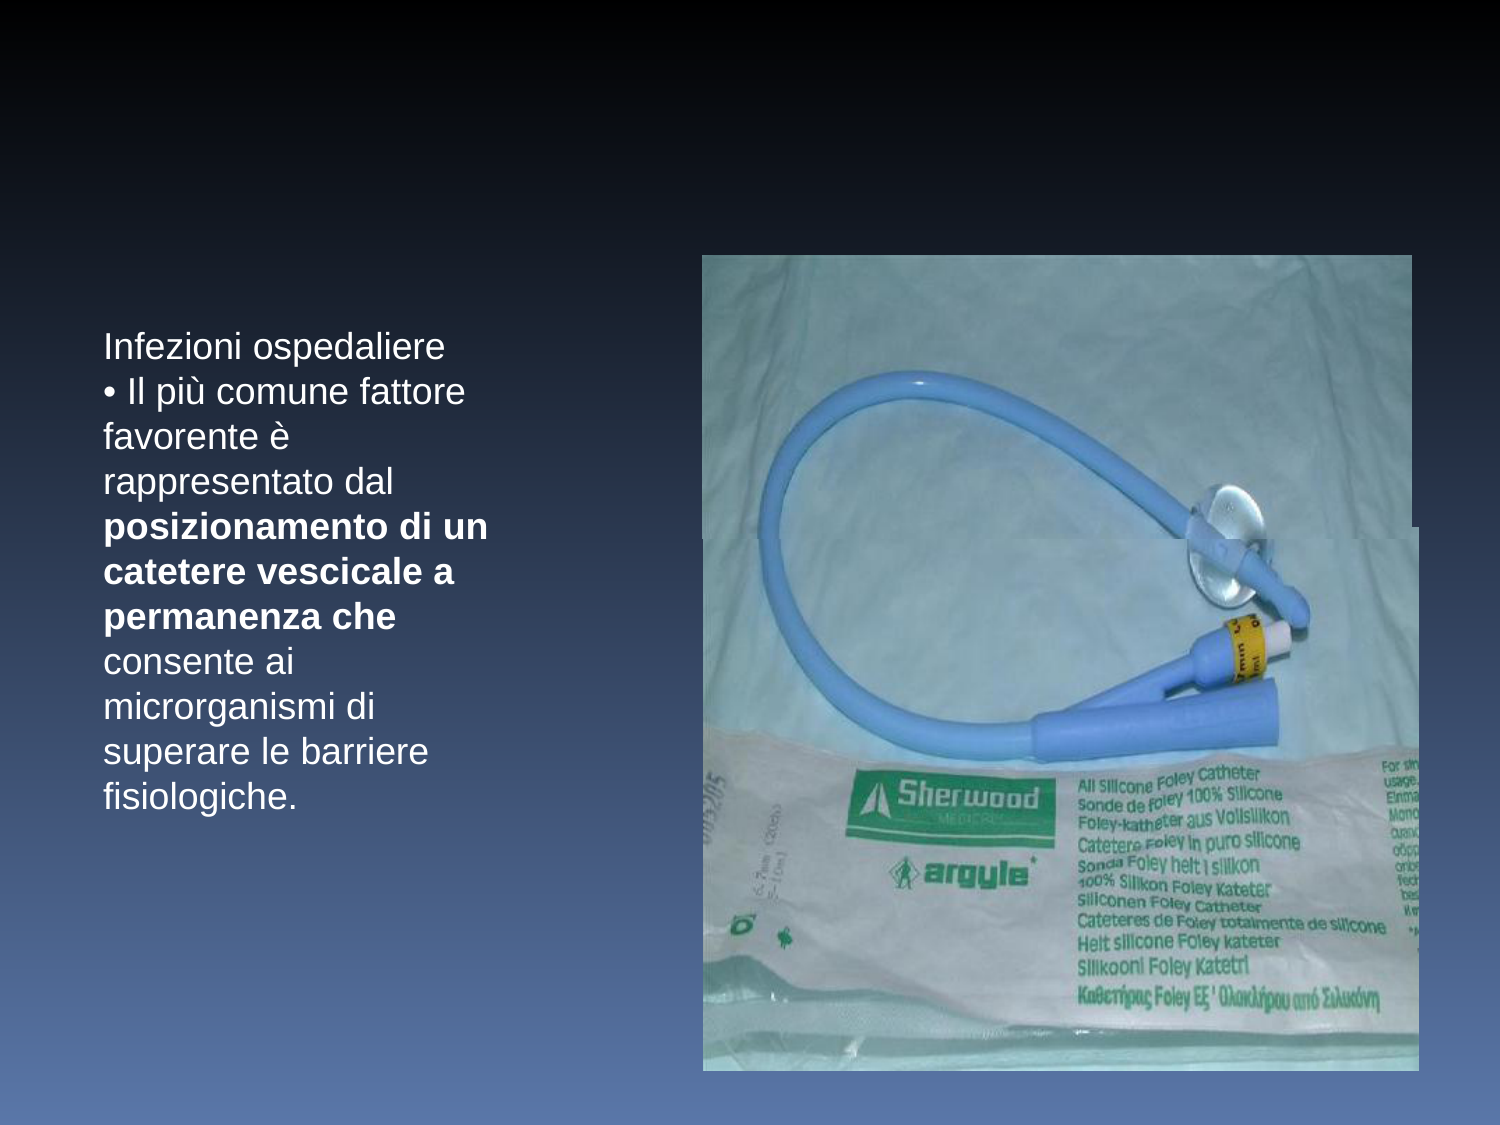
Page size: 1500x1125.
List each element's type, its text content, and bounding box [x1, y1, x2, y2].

picture [702, 255, 1419, 1071]
text_box Infezioni ospedaliere • Il più comune fattore favorente è rappresentato dal posizionamento di un catetere vescicale a permanenza che consente ai microrganismi di superare le barriere fisiologiche. [88, 314, 703, 825]
